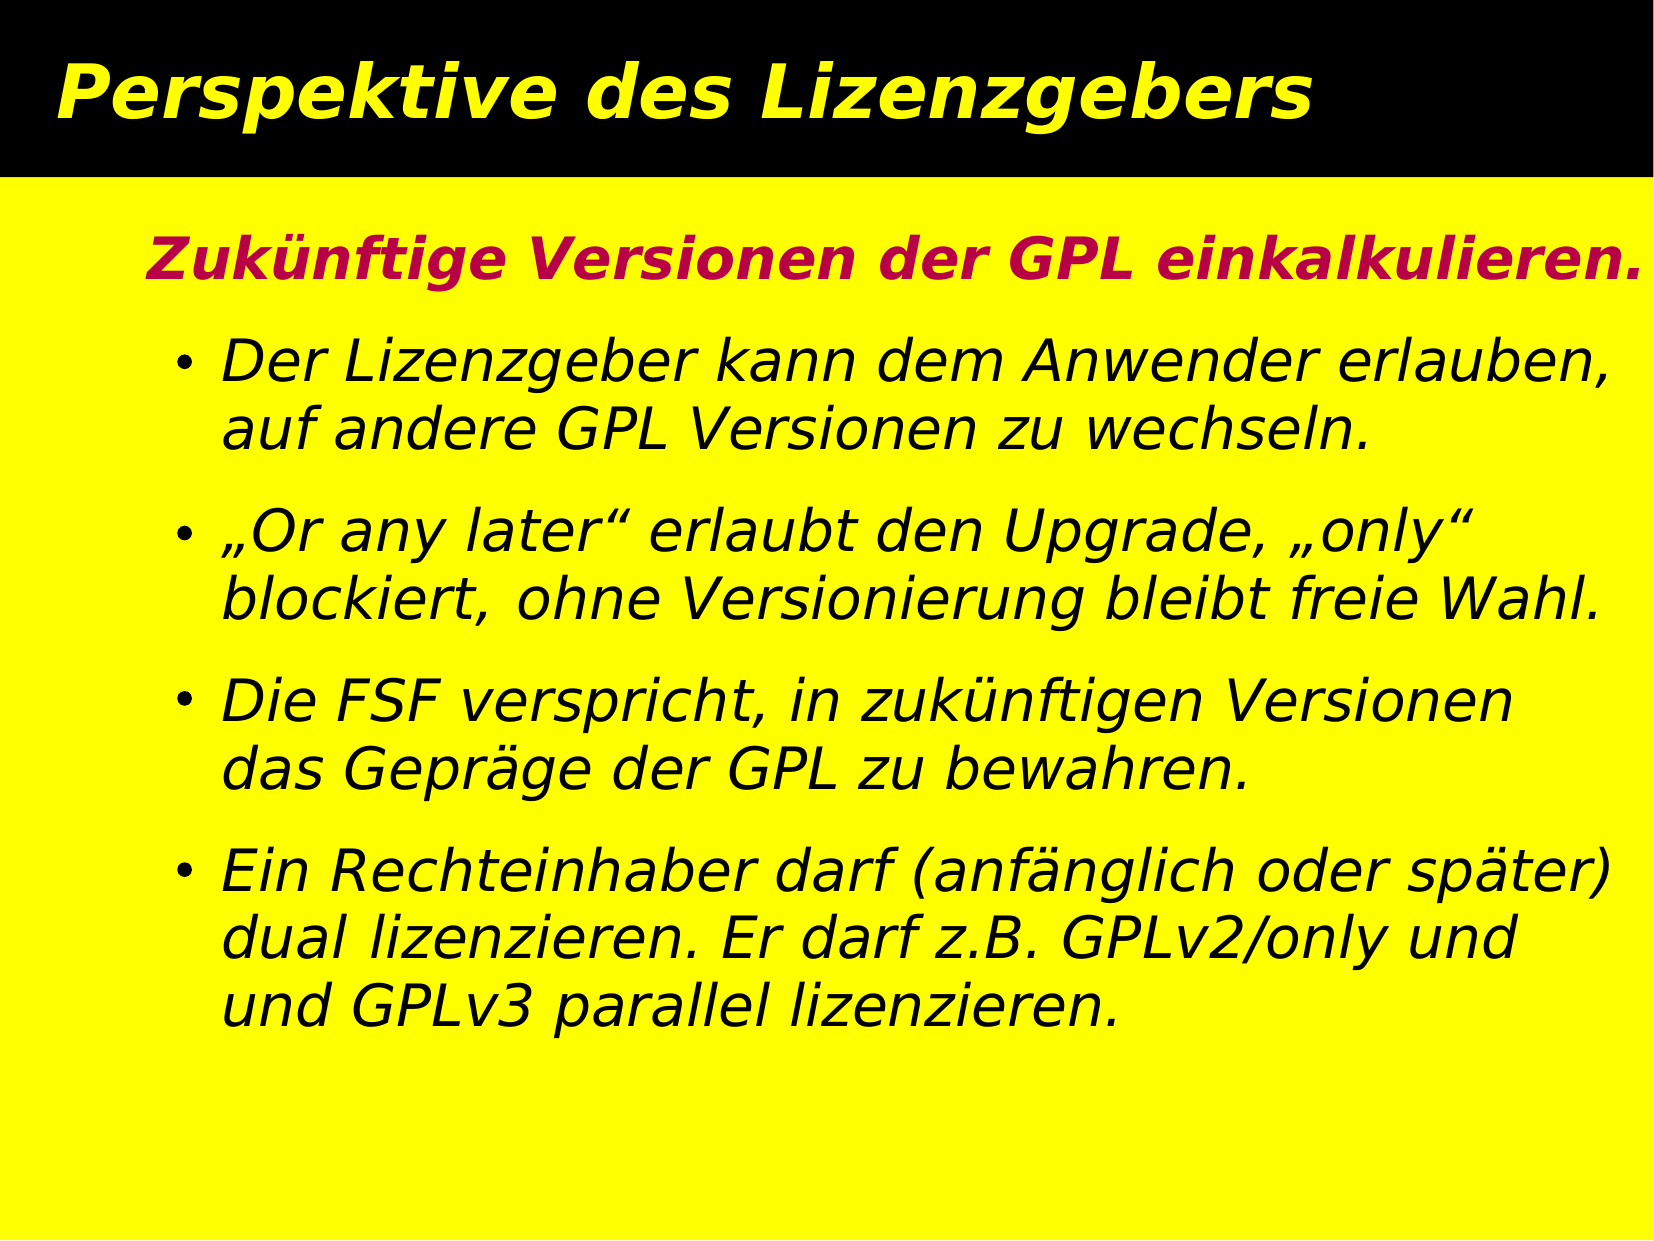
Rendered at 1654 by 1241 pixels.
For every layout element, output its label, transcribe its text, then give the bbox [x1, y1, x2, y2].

text_box [177, 862, 192, 878]
text_box Zukünftige Versionen der GPL einkalkulieren. Der Lizenzgeber kann dem Anwender erlauben, auf andere GPL Versionen zu wechseln. „Or any later“ erlaubt den Upgrade, „only“ blockiert, ohne Versionierung bleibt freie Wahl. Die FSF verspricht, in zukünftigen Versionen das Gepräge der GPL zu bewahren. Ein Rechteinhaber darf (anfänglich oder später) dual lizenzieren. Er darf z.B. GPLv2/only und und GPLv3 parallel lizenzieren. [133, 218, 1654, 1048]
text_box [0, 0, 1654, 1241]
text_box [177, 354, 192, 370]
text_box Perspektive des Lizenzgebers [41, 41, 1308, 144]
text_box [177, 691, 192, 706]
text_box [177, 525, 192, 541]
